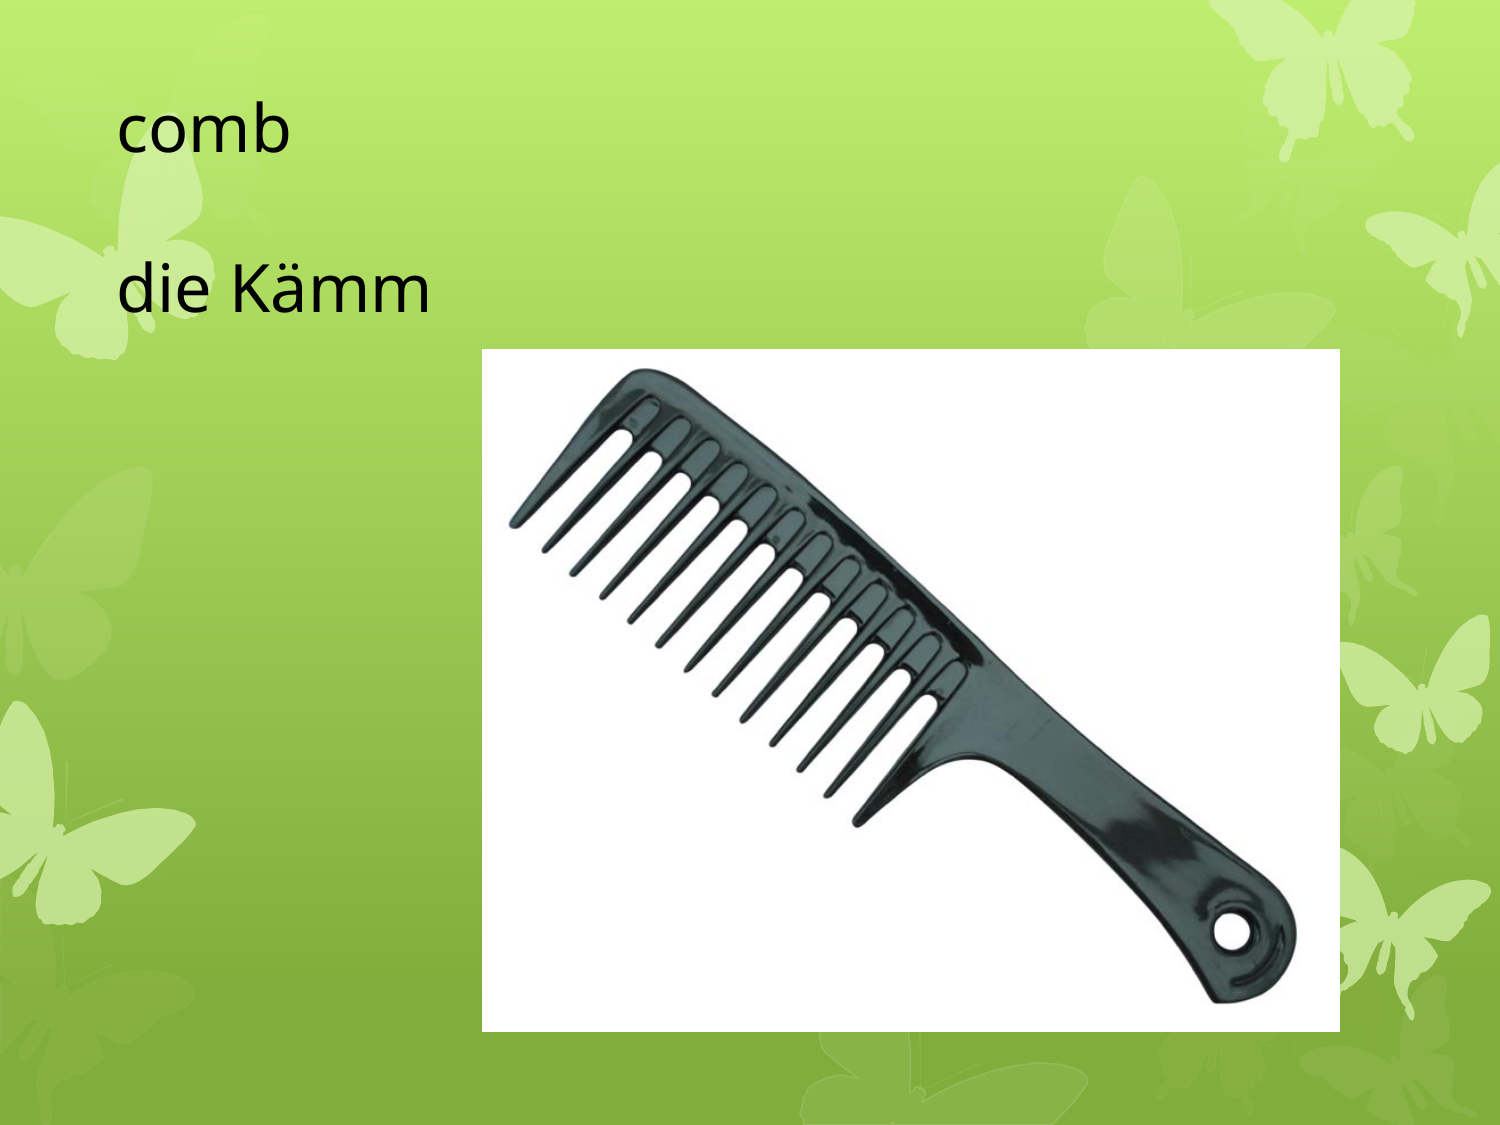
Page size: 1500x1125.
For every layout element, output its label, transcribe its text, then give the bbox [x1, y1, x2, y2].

text_box comb die Kämm [101, 78, 449, 333]
picture [482, 349, 1340, 1032]
